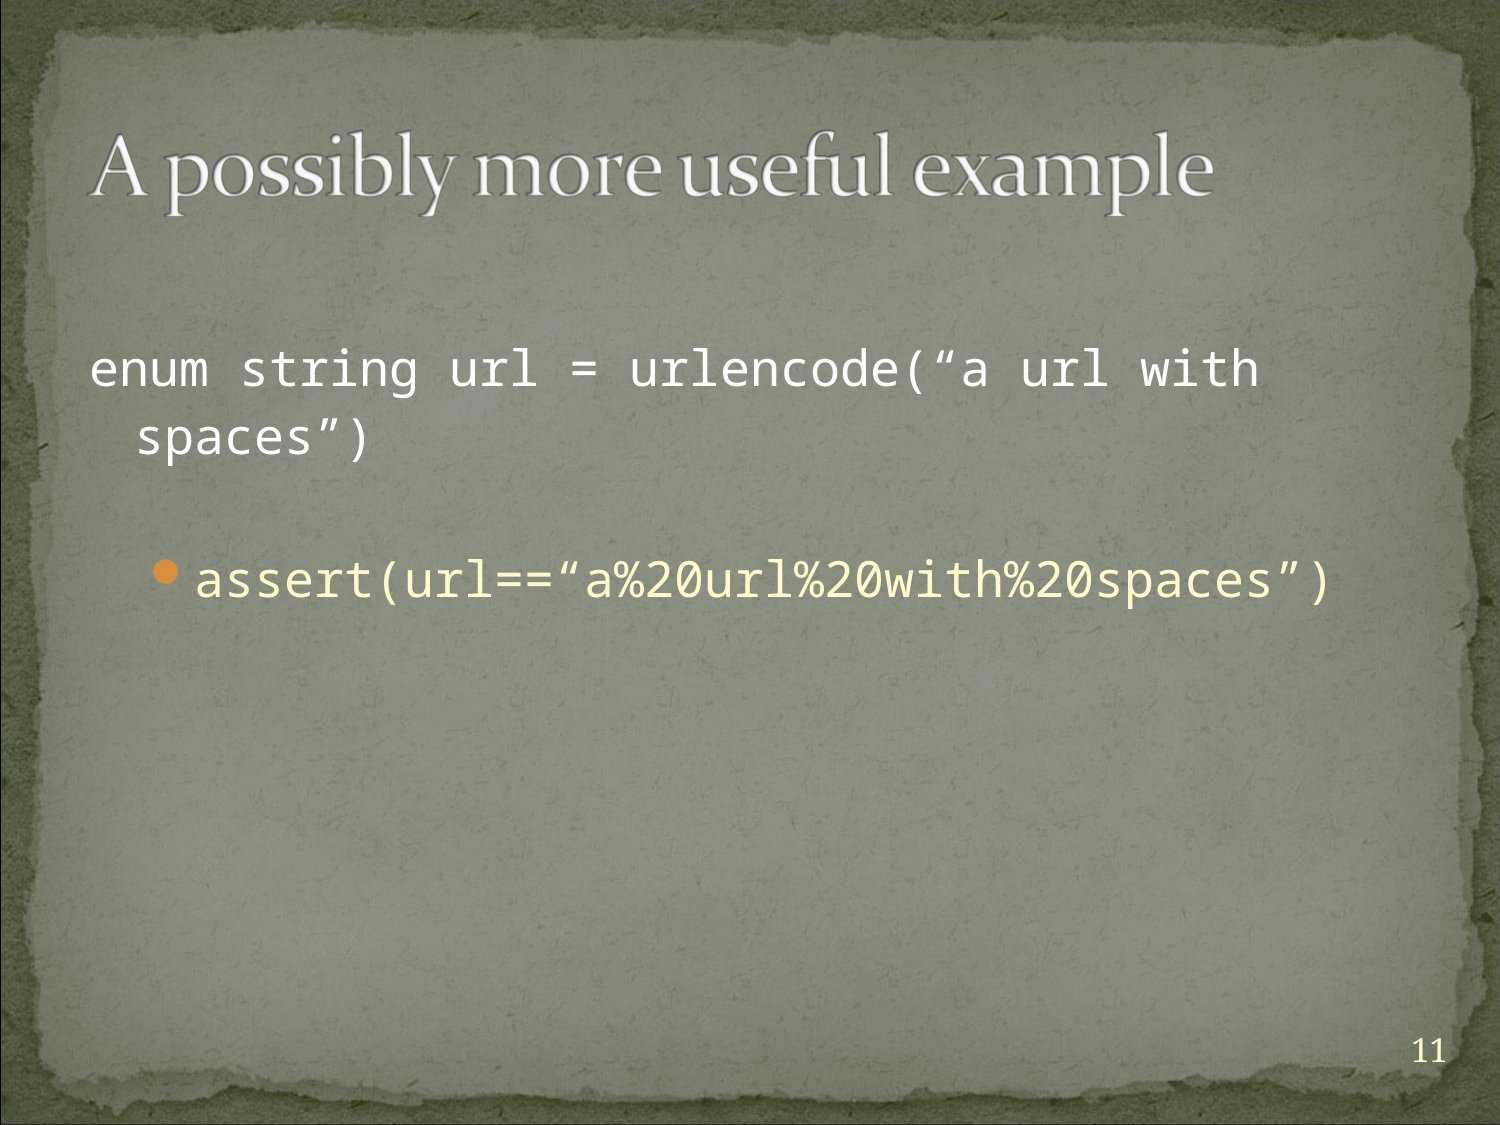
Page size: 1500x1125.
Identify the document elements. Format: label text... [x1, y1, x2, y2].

picture [0, 0, 1500, 1125]
text_box [35, 23, 1427, 227]
text_box 31 [1379, 1014, 1480, 1090]
list enum string url = urlencode(“a url with spaces”) assert(url==“a%20url%20with%20spaces”) [74, 324, 1463, 1001]
